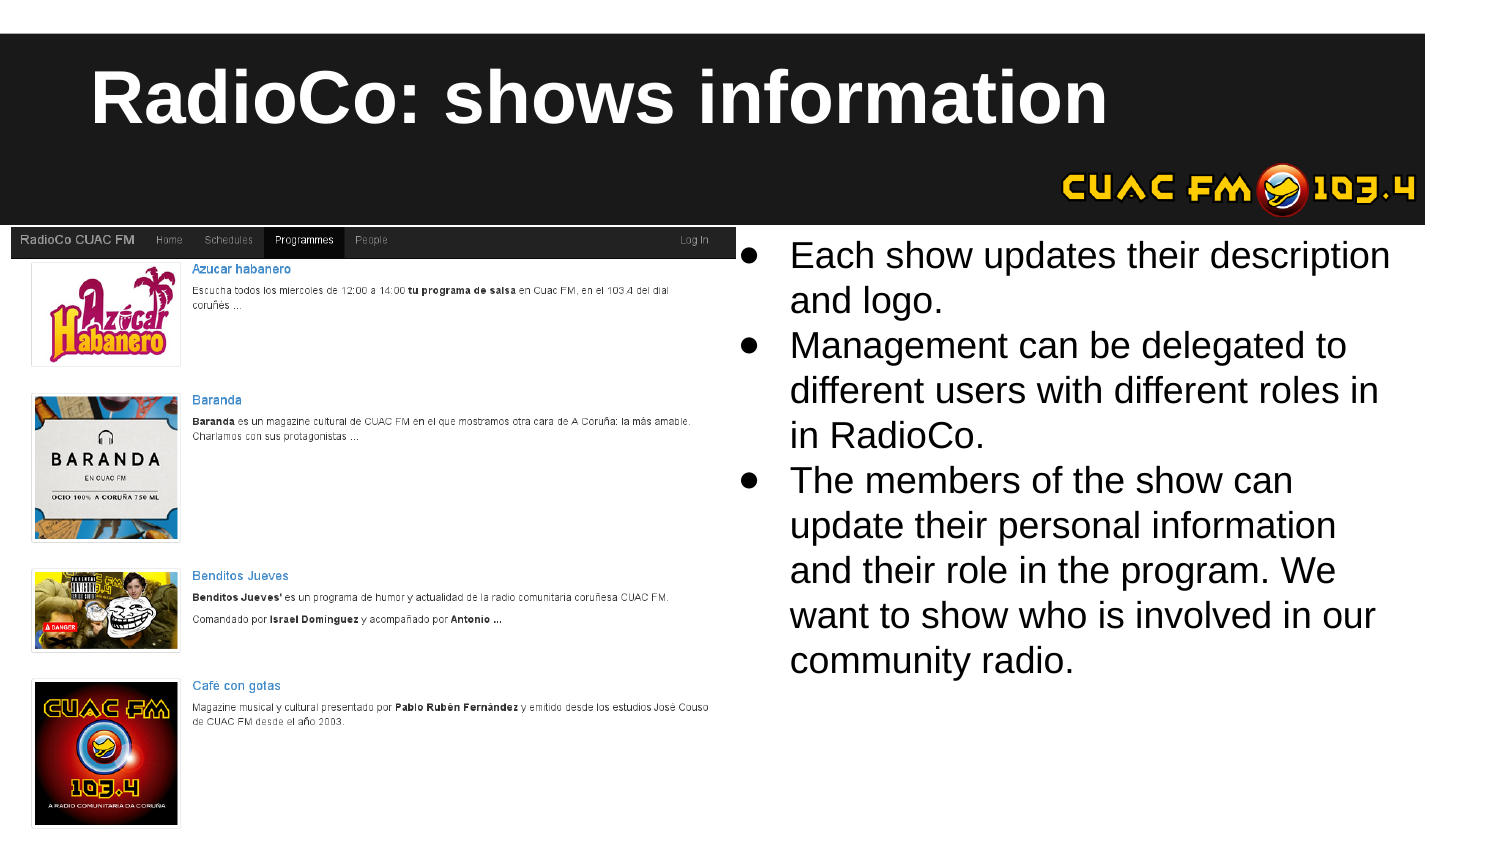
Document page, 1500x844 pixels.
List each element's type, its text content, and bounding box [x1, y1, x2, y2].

text_box Each show updates their description and logo. Management can be delegated to different users with different roles in in RadioCo. The members of the show can update their personal information and their role in the program. We want to show who is involved in our community radio. [700, 215, 1418, 780]
picture [1054, 158, 1425, 221]
picture [11, 227, 736, 844]
title RadioCo: shows information [75, 33, 1425, 221]
